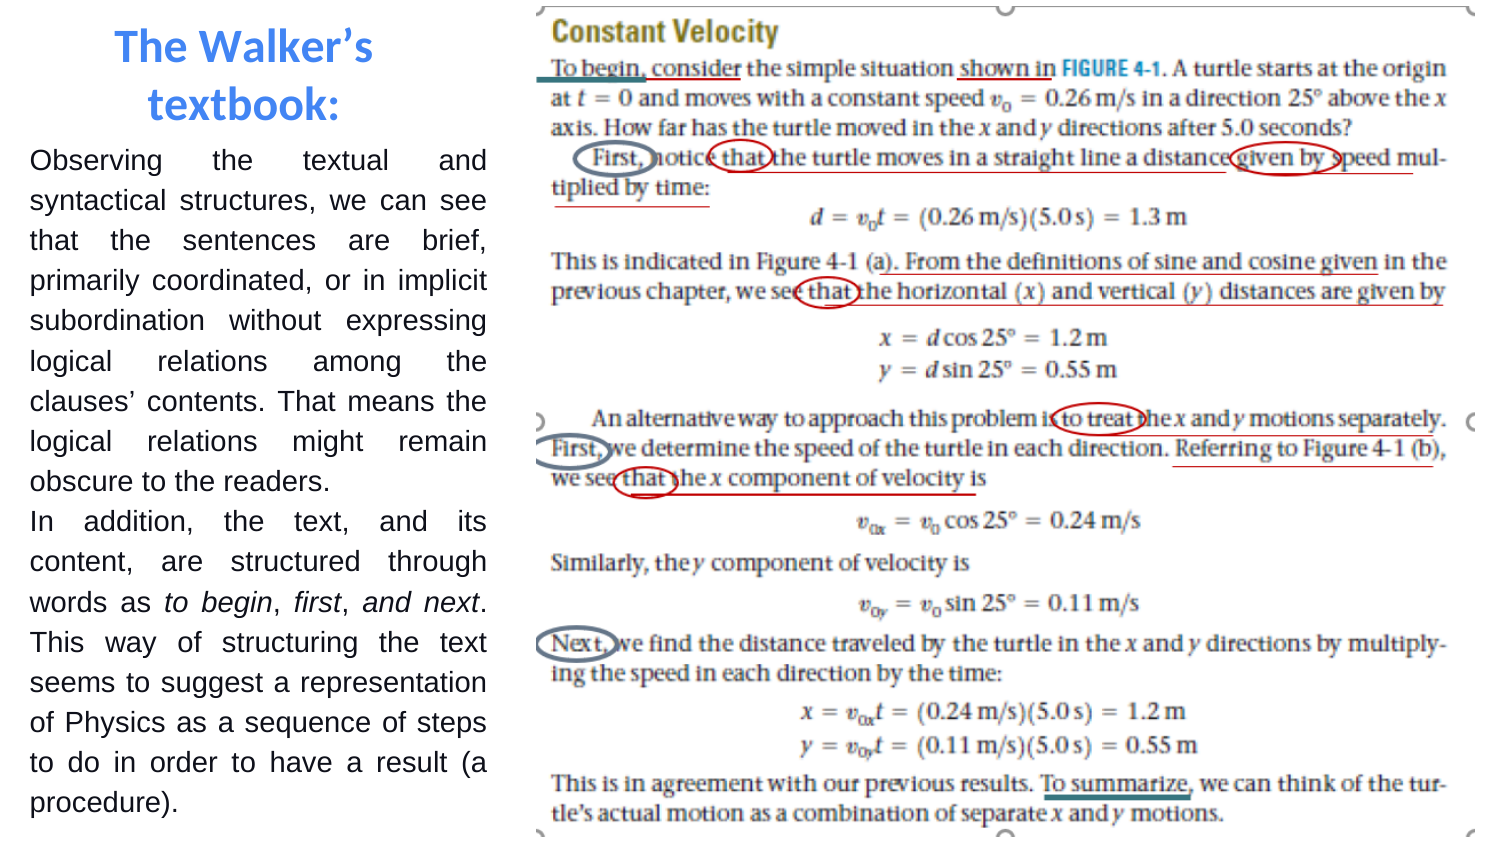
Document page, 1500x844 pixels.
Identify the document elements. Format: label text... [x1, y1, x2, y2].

picture [536, 6, 1475, 837]
text_box Observing the textual and syntactical structures, we can see that the sentences are brief, primarily coordinated, or in implicit subordination without expressing logical relations among the clauses’ contents. That means the logical relations might remain obscure to the readers. In addition, the text, and its content, are structured through words as to begin, first, and next. This way of structuring the text seems to suggest a representation of Physics as a sequence of steps to do in order to have a result (a procedure). [14, 120, 508, 837]
text_box The Walker’s textbook: [22, 0, 466, 120]
